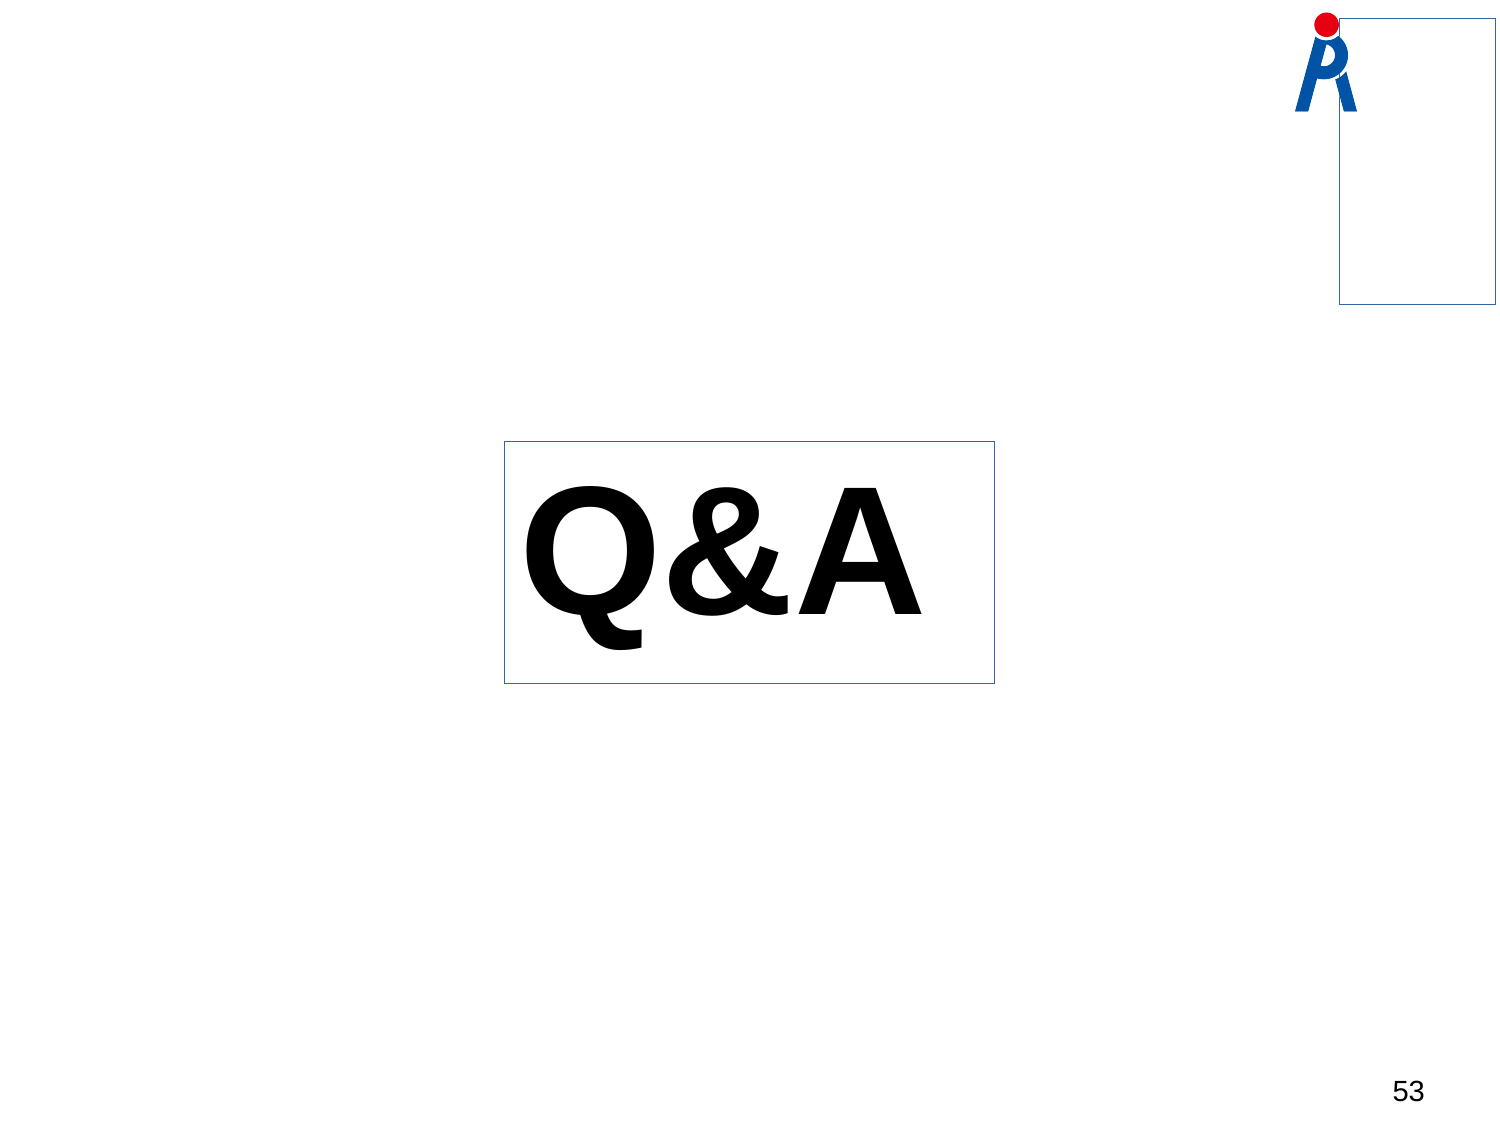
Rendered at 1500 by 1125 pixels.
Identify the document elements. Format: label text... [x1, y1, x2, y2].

slide_number 53 [1074, 1074, 1425, 1122]
text_box Q&A [504, 441, 995, 684]
picture [1278, 0, 1374, 128]
